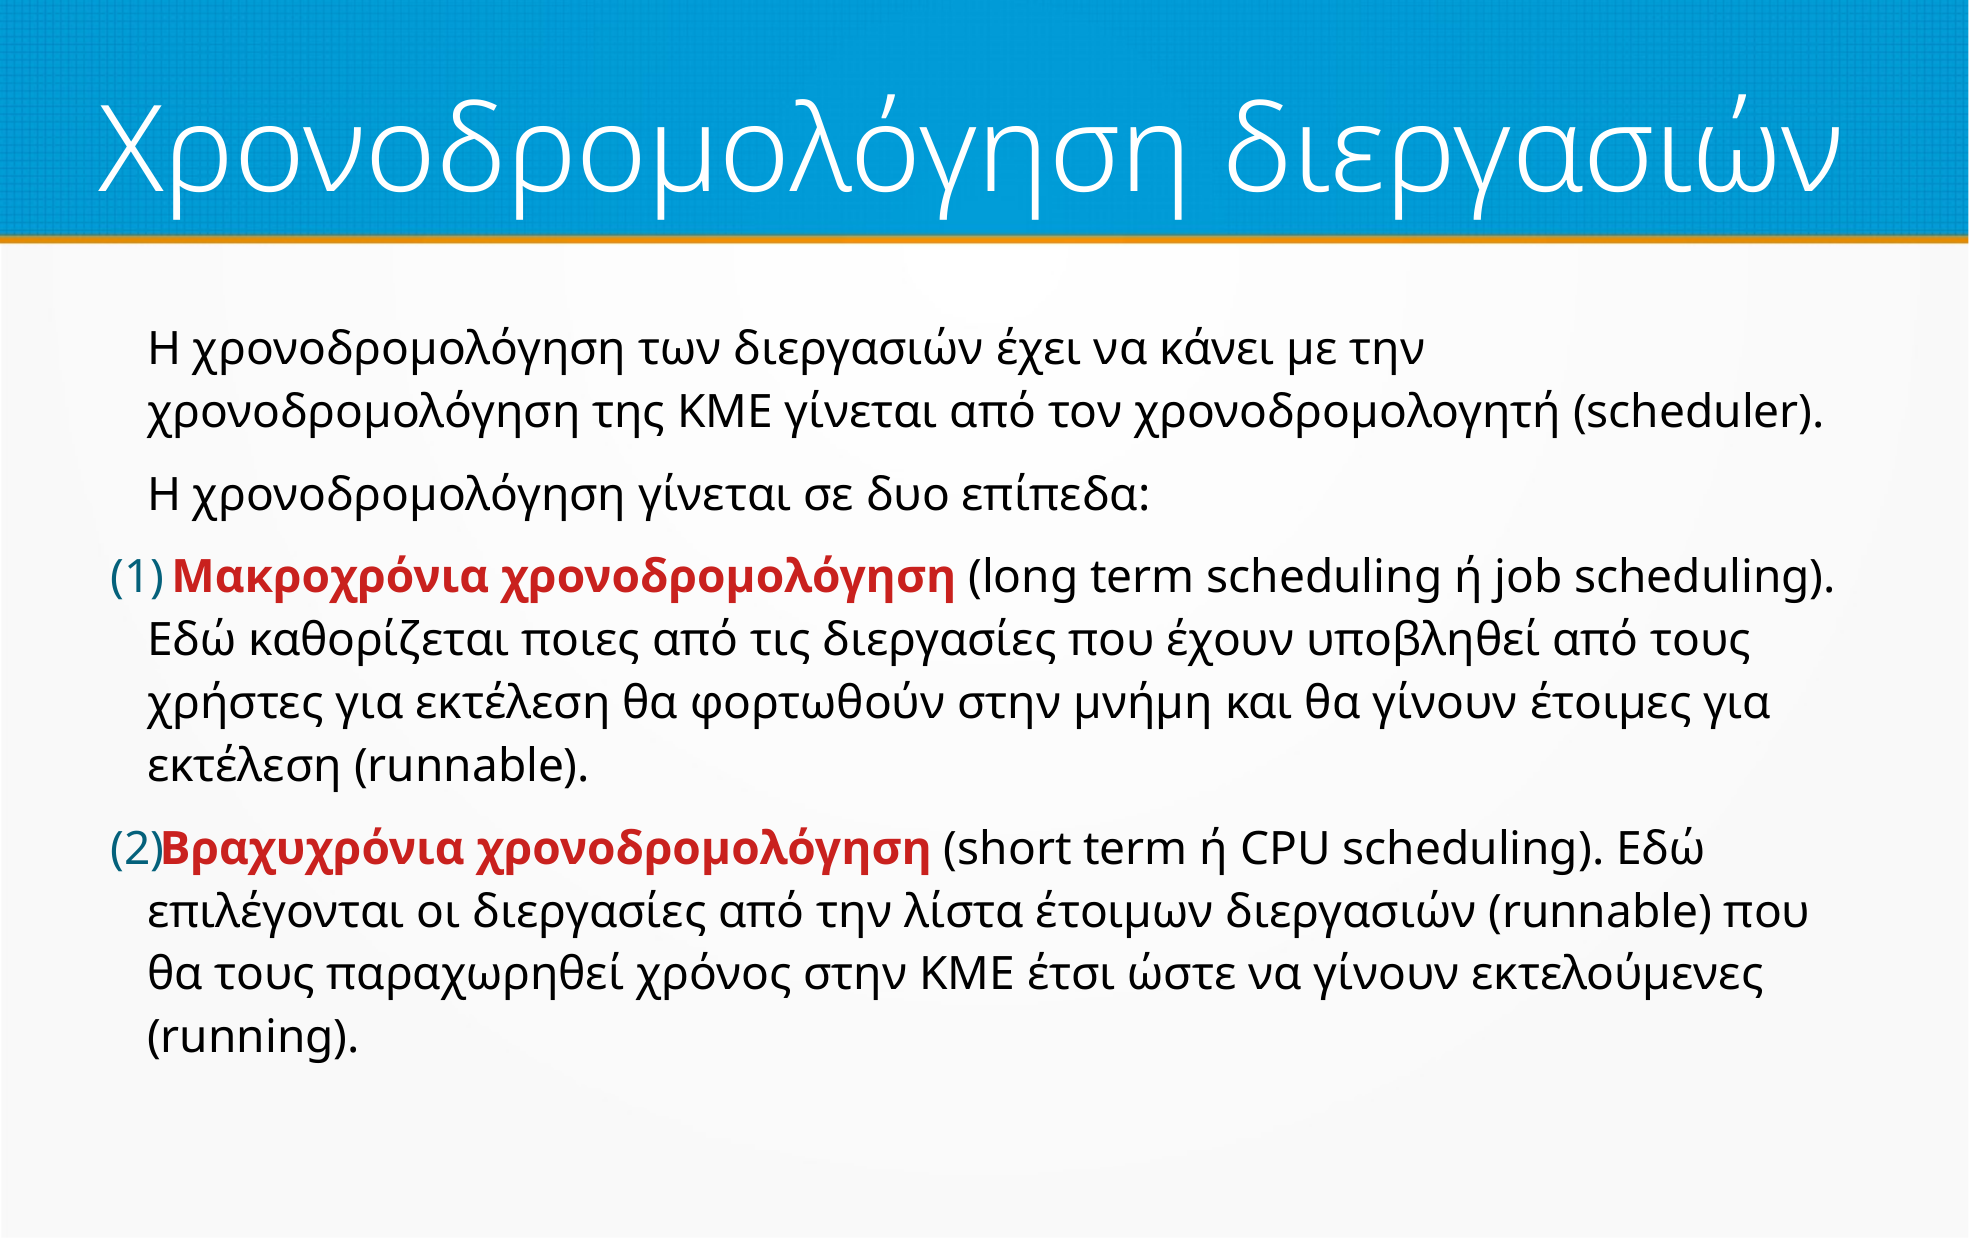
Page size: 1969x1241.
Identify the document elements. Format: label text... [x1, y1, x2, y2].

list Η χρονοδρομολόγηση των διεργασιών έχει να κάνει με την χρονοδρομολόγηση της ΚΜΕ γίνεται από τον χρονοδρομολογητή (scheduler). Η χρονοδρομολόγηση γίνεται σε δυο επίπεδα: Μακροχρόνια χρονοδρομολόγηση (long term scheduling ή job scheduling). Εδώ καθορίζεται ποιες από τις διεργασίες που έχουν υποβληθεί από τους χρήστες για εκτέλεση θα φορτωθούν στην μνήμη και θα γίνουν έτοιμες για εκτέλεση (runnable). Βραχυχρόνια χρονοδρομολόγηση (short term ή CPU scheduling). Εδώ επιλέγονται οι διεργασίες από την λίστα έτοιμων διεργασιών (runnable) που θα τους παραχωρηθεί χρόνος στην ΚΜΕ έτσι ώστε να γίνουν εκτελούμενες (running). [98, 315, 1861, 1081]
picture [0, 233, 1969, 1241]
title Χρονοδρομολόγηση διεργασιών [98, 19, 1870, 227]
